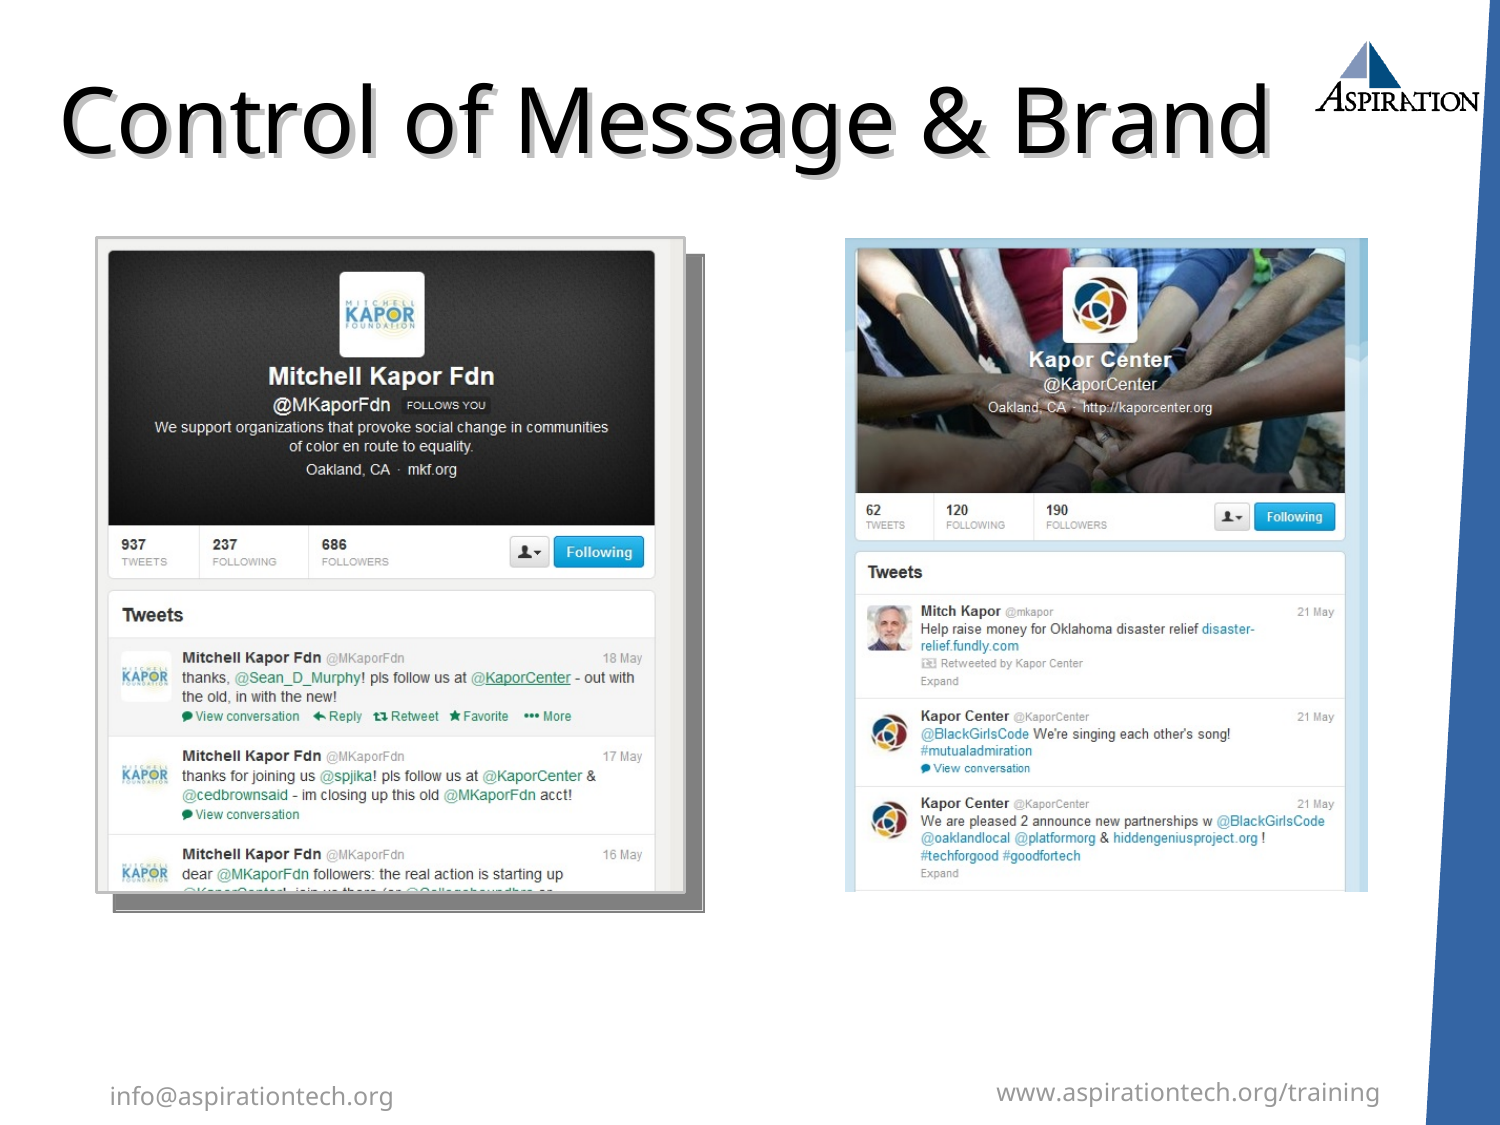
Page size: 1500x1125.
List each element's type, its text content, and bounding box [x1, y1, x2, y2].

title Control of Message & Brand [49, 19, 1284, 206]
picture [97, 238, 684, 892]
picture [845, 238, 1368, 892]
picture [1315, 41, 1480, 120]
